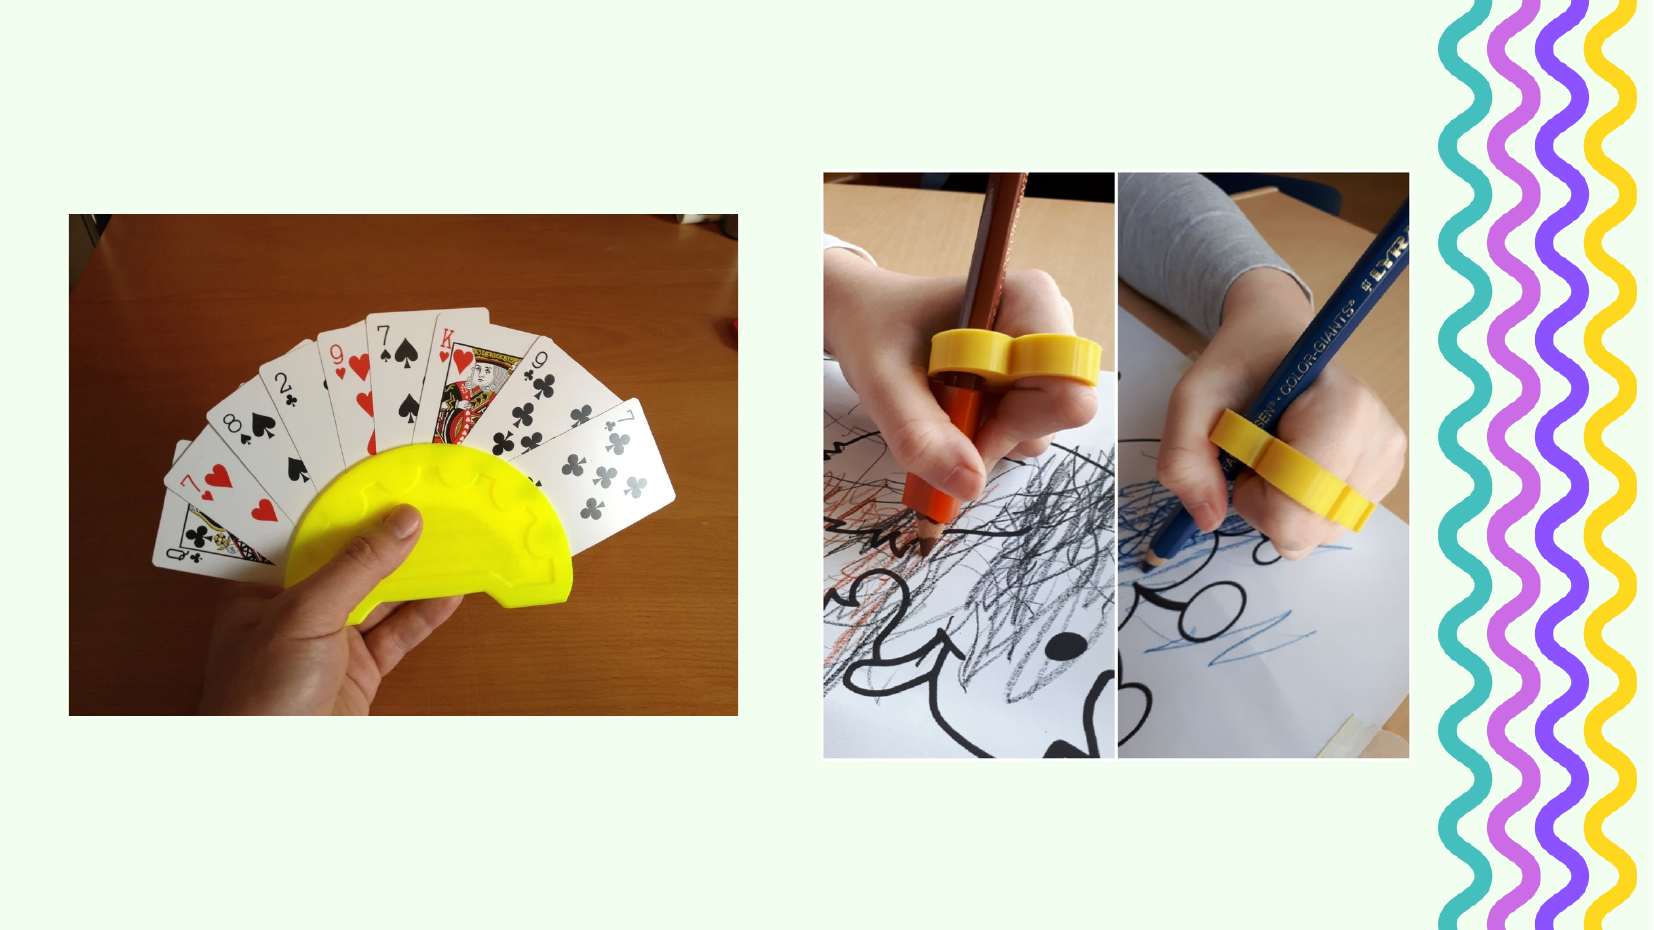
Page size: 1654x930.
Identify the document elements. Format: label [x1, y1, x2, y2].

text_box [68, 214, 739, 717]
text_box [820, 169, 1412, 761]
picture [1438, 0, 1637, 930]
